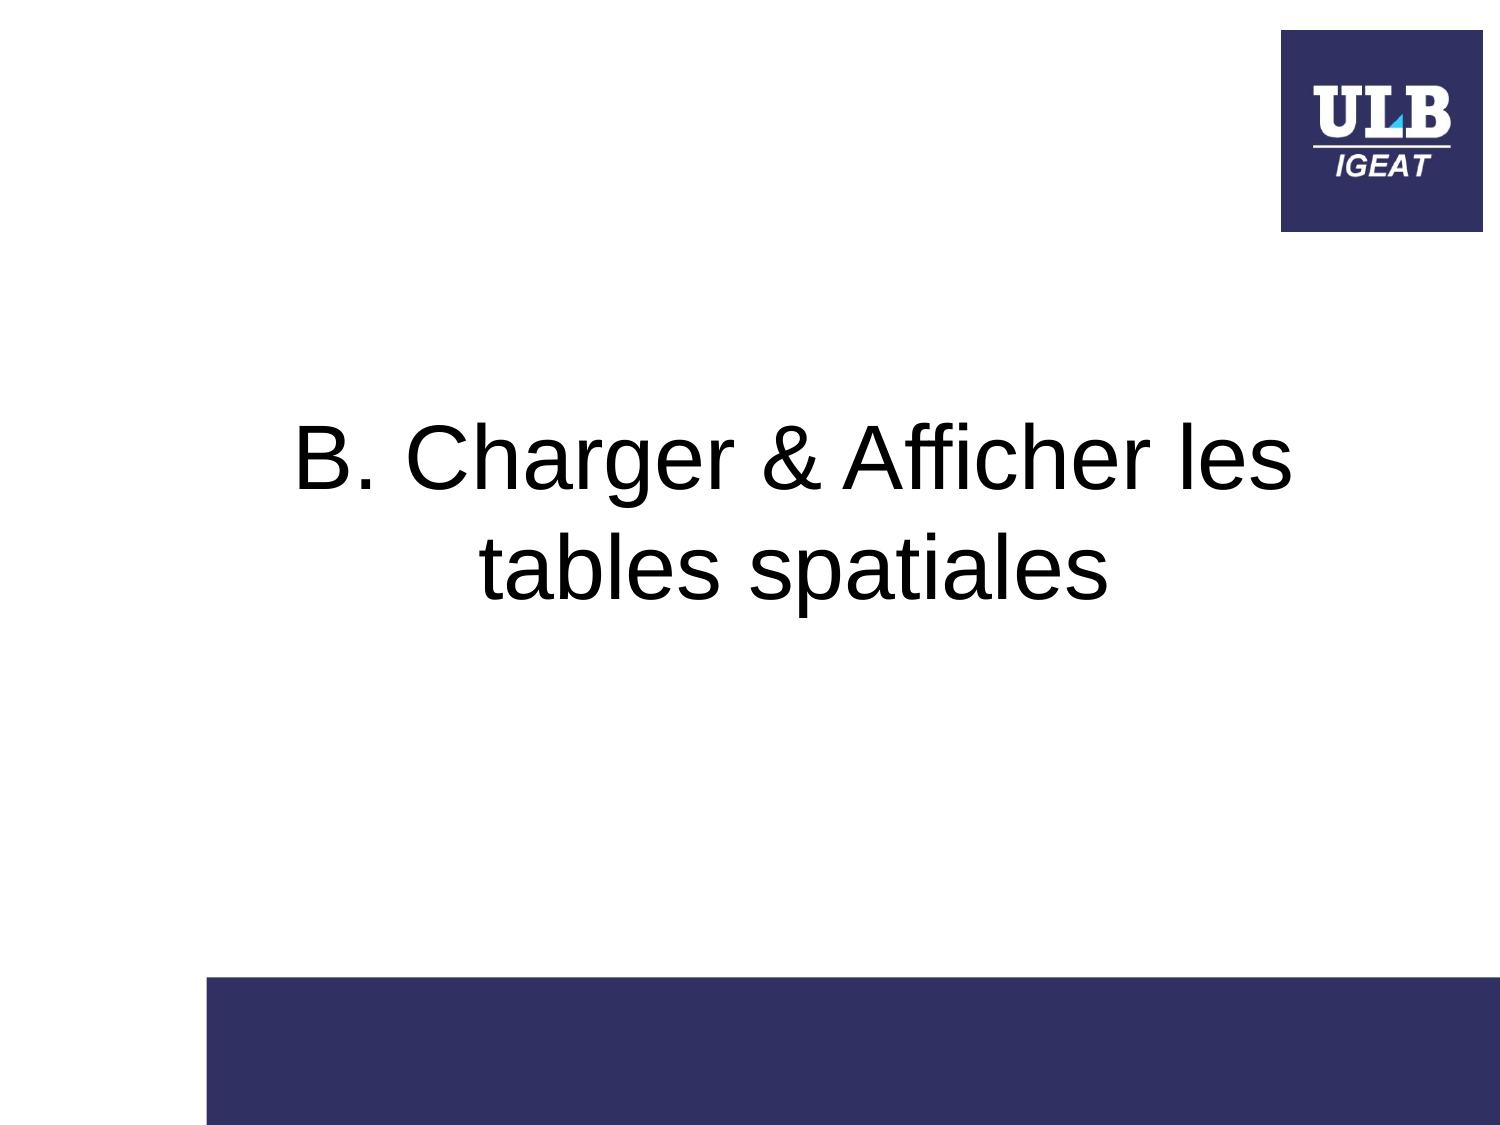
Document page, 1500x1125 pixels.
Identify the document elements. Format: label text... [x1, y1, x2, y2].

text_box B. Charger & Afficher les tables spatiales [236, 231, 1353, 894]
picture [1281, 30, 1483, 232]
